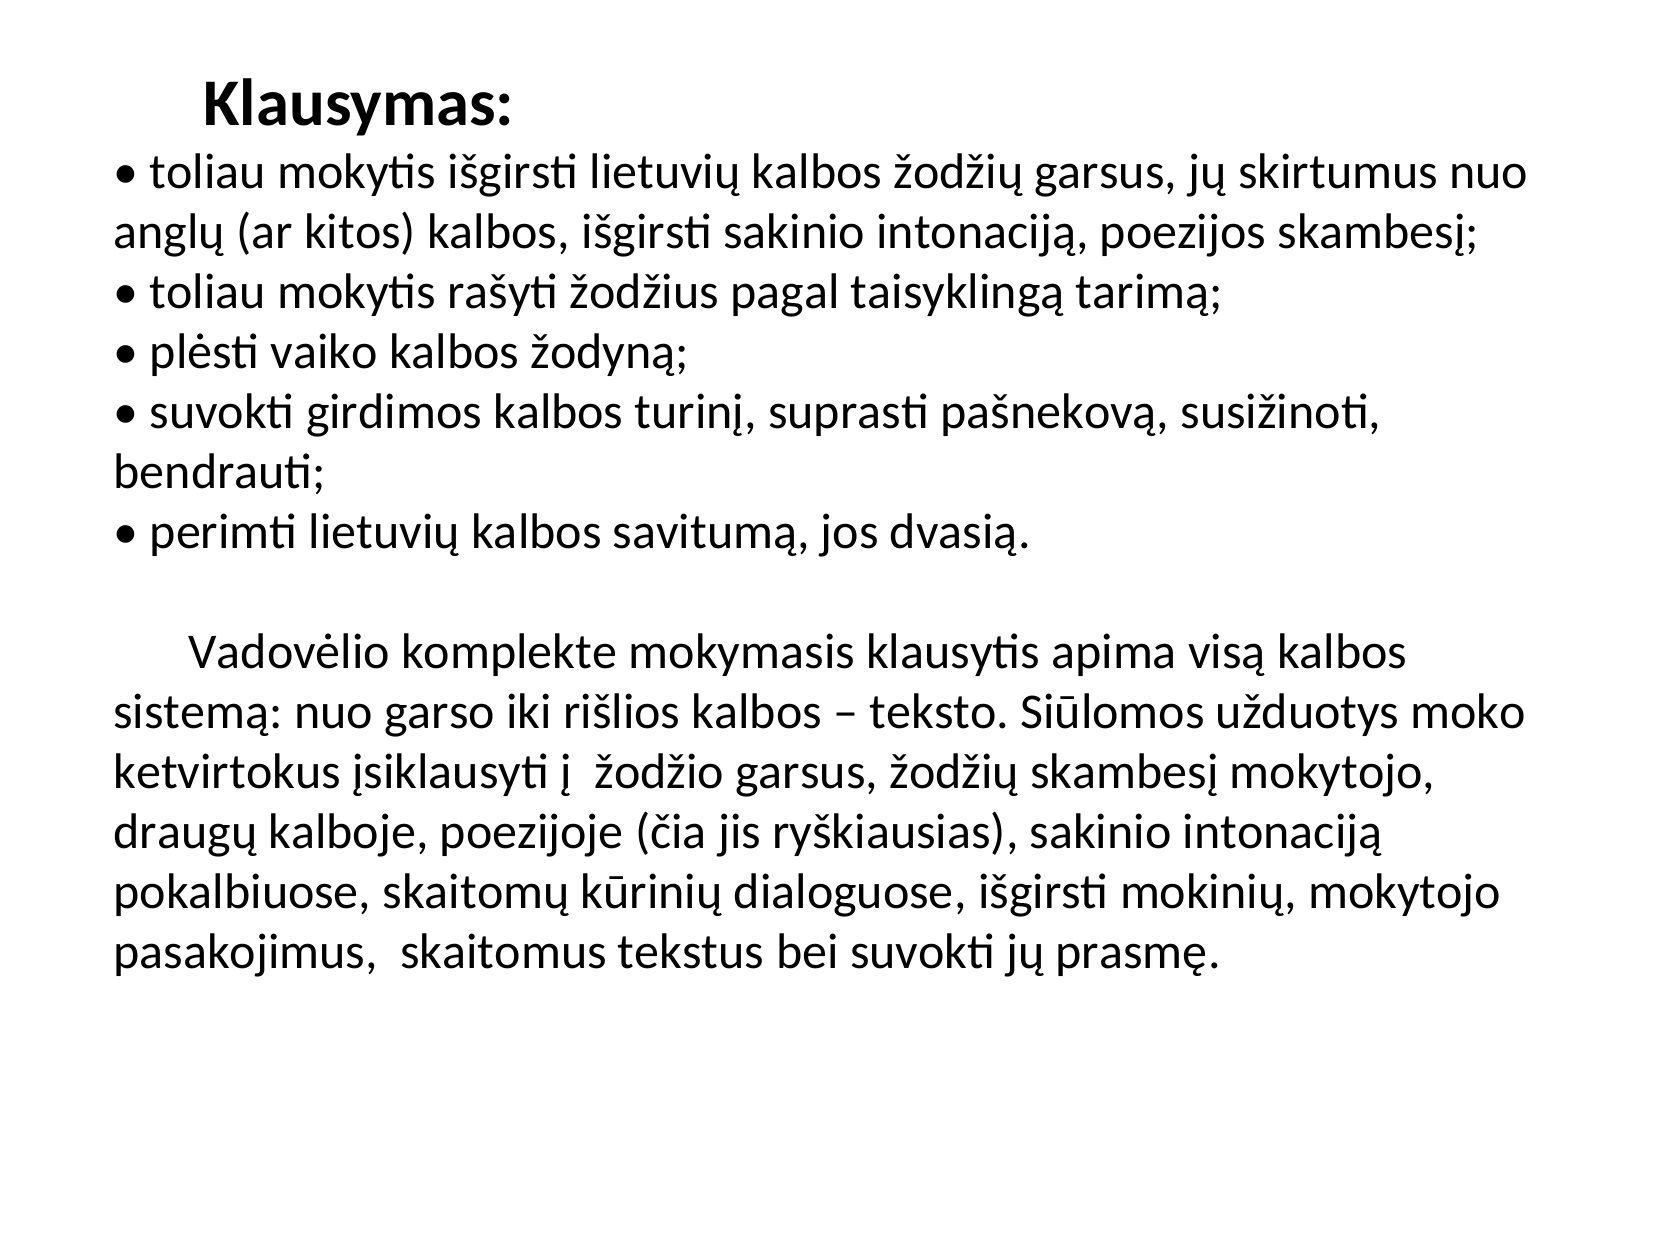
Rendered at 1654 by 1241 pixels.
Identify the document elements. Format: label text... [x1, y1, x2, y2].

text_box Klausymas: • toliau mokytis išgirsti lietuvių kalbos žodžių garsus, jų skirtumus nuo anglų (ar kitos) kalbos, išgirsti sakinio intonaciją, poezijos skambesį; • toliau mokytis rašyti žodžius pagal taisyklingą tarimą; • plėsti vaiko kalbos žodyną; • suvokti girdimos kalbos turinį, suprasti pašnekovą, susižinoti, bendrauti; • perimti lietuvių kalbos savitumą, jos dvasią. Vadovėlio komplekte mokymasis klausytis apima visą kalbos sistemą: nuo garso iki rišlios kalbos – teksto. Siūlomos užduotys moko ketvirtokus įsiklausyti į žodžio garsus, žodžių skambesį mokytojo, draugų kalboje, poezijoje (čia jis ryškiausias), sakinio intonaciją pokalbiuose, skaitomų kūrinių dialoguose, išgirsti mokinių, mokytojo pasakojimus, skaitomus tekstus bei suvokti jų prasmę. [98, 51, 1595, 996]
